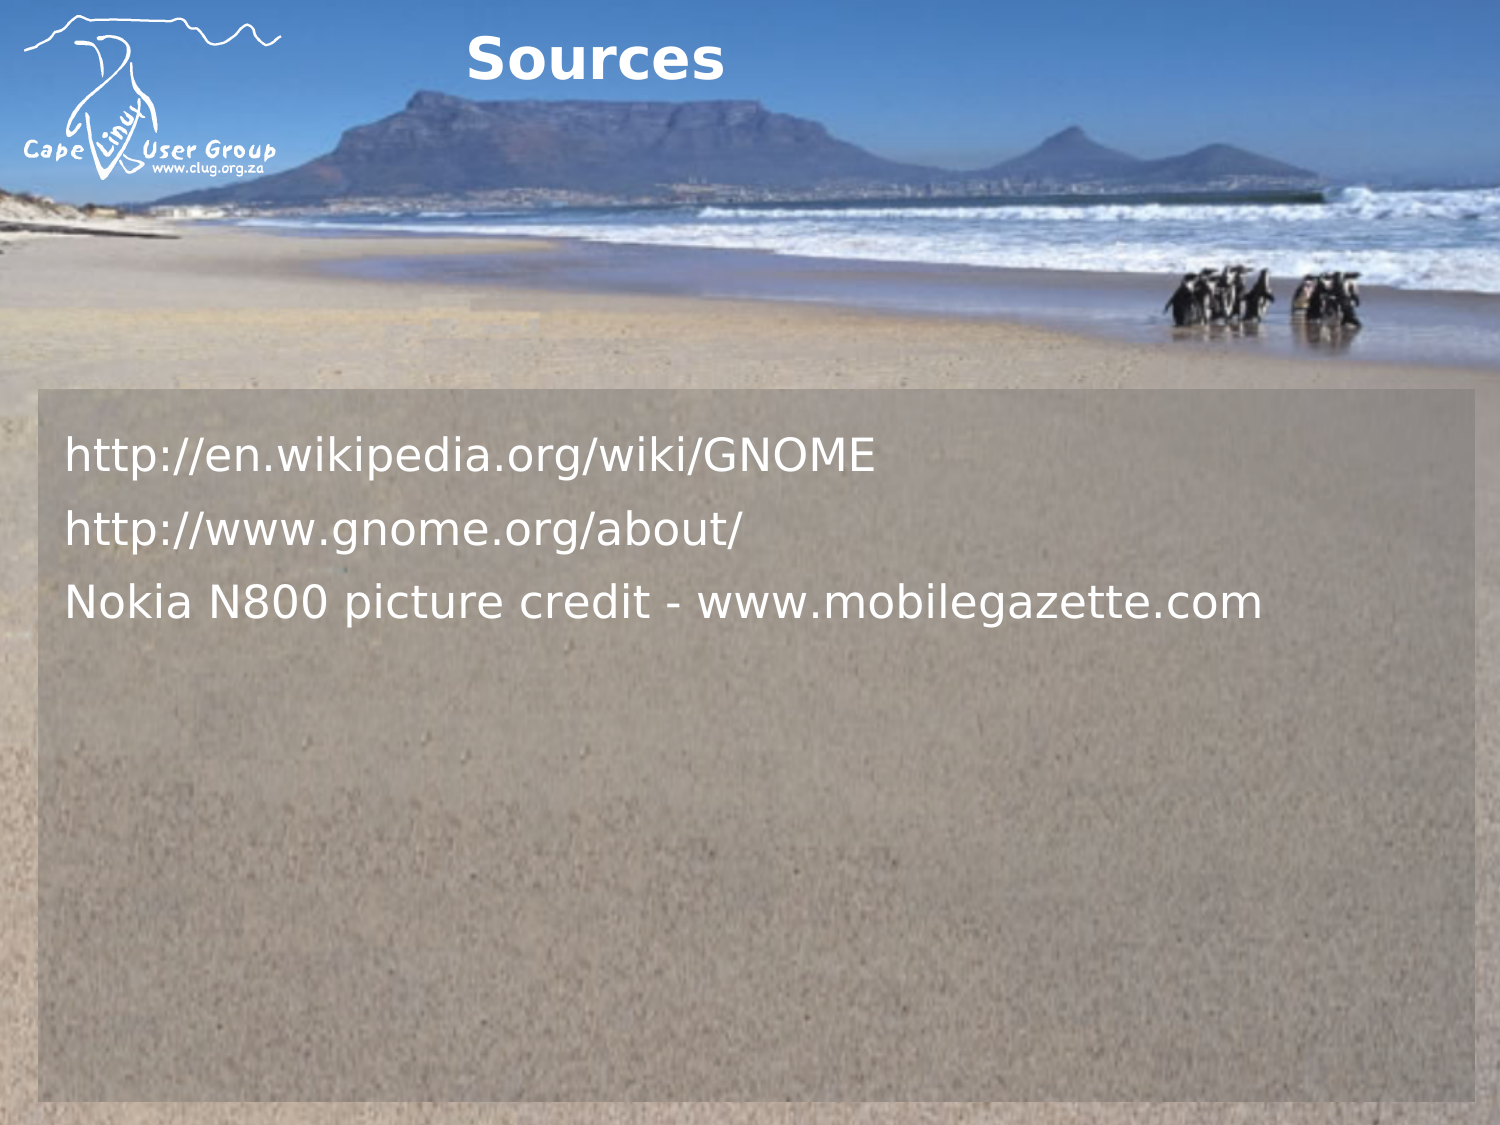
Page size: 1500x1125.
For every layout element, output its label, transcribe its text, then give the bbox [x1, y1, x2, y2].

list http://en.wikipedia.org/wiki/GNOME http://www.gnome.org/about/ Nokia N800 picture credit - www.mobilegazette.com [64, 425, 1476, 1109]
title Sources [465, 0, 1484, 115]
picture [0, 0, 1500, 1125]
